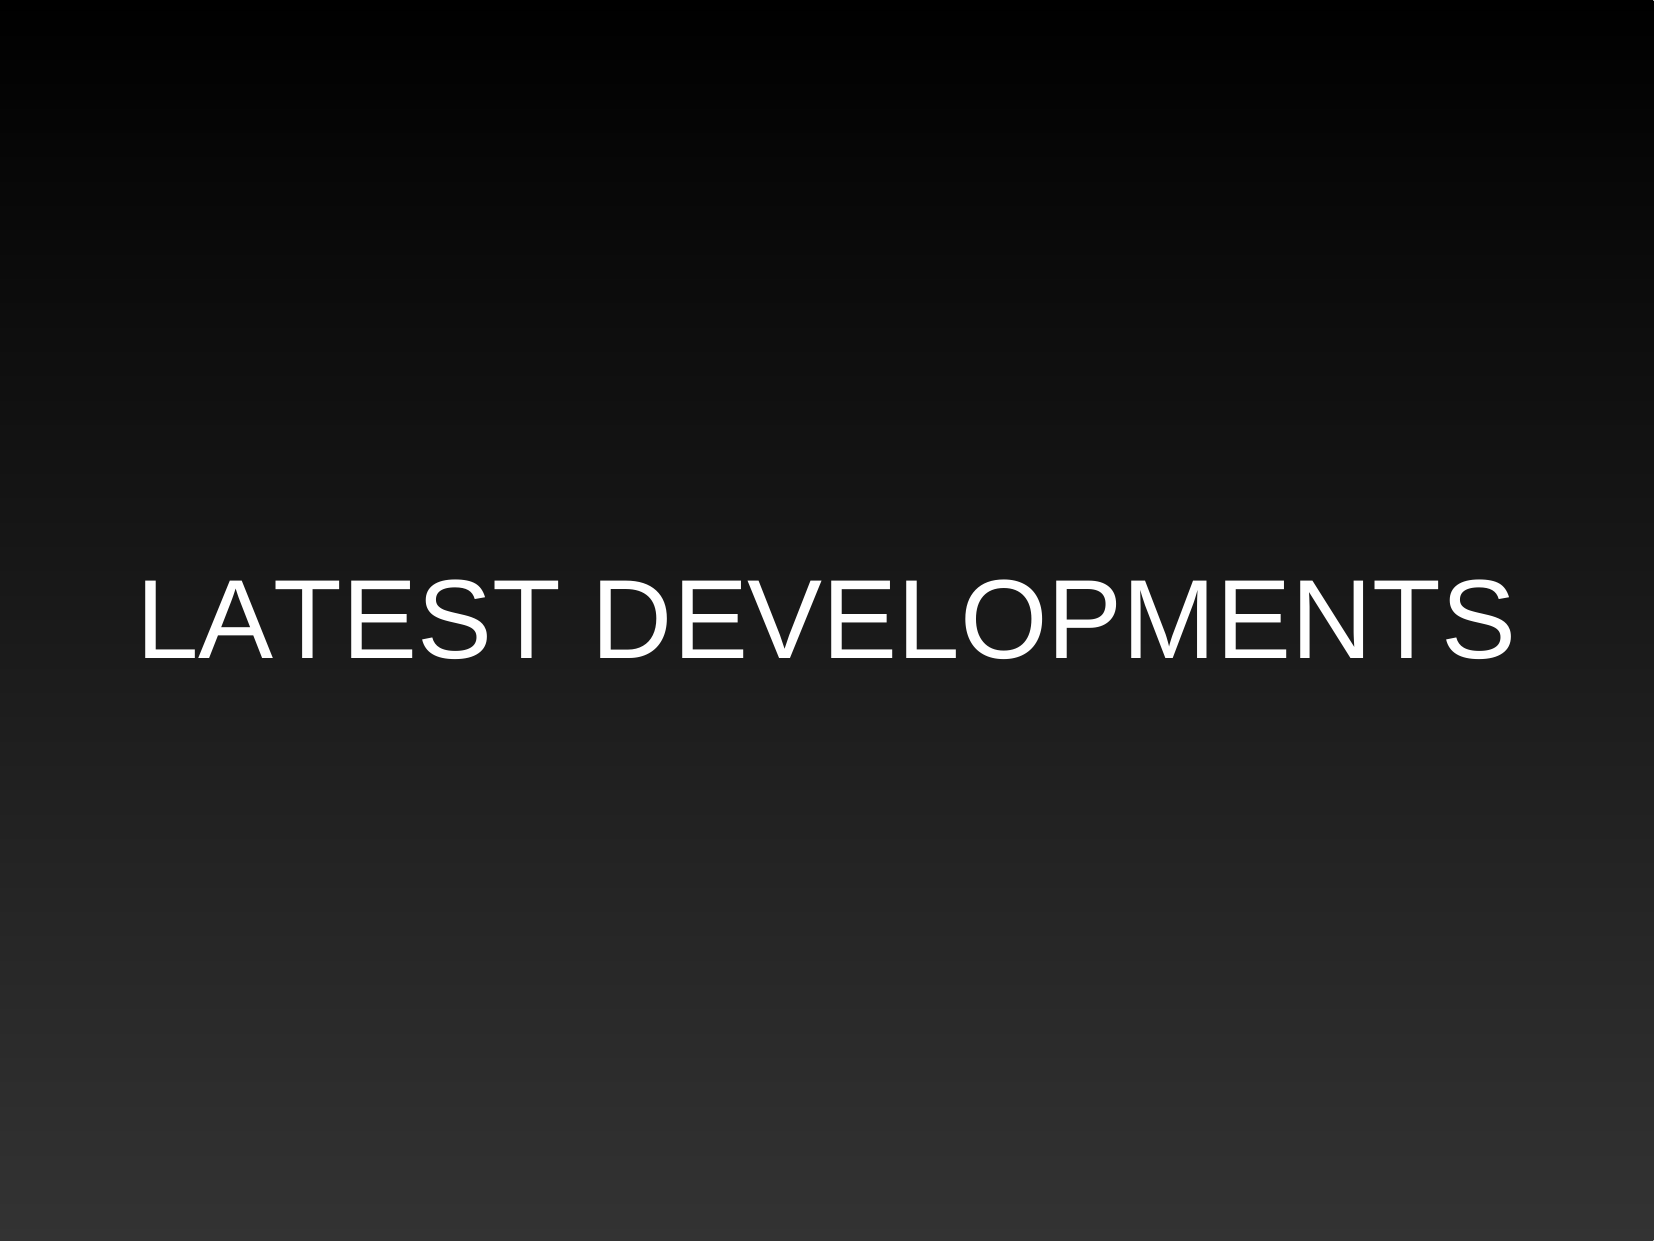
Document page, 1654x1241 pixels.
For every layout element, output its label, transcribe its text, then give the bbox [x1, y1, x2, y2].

text_box LATEST DEVELOPMENTS [121, 549, 1533, 691]
